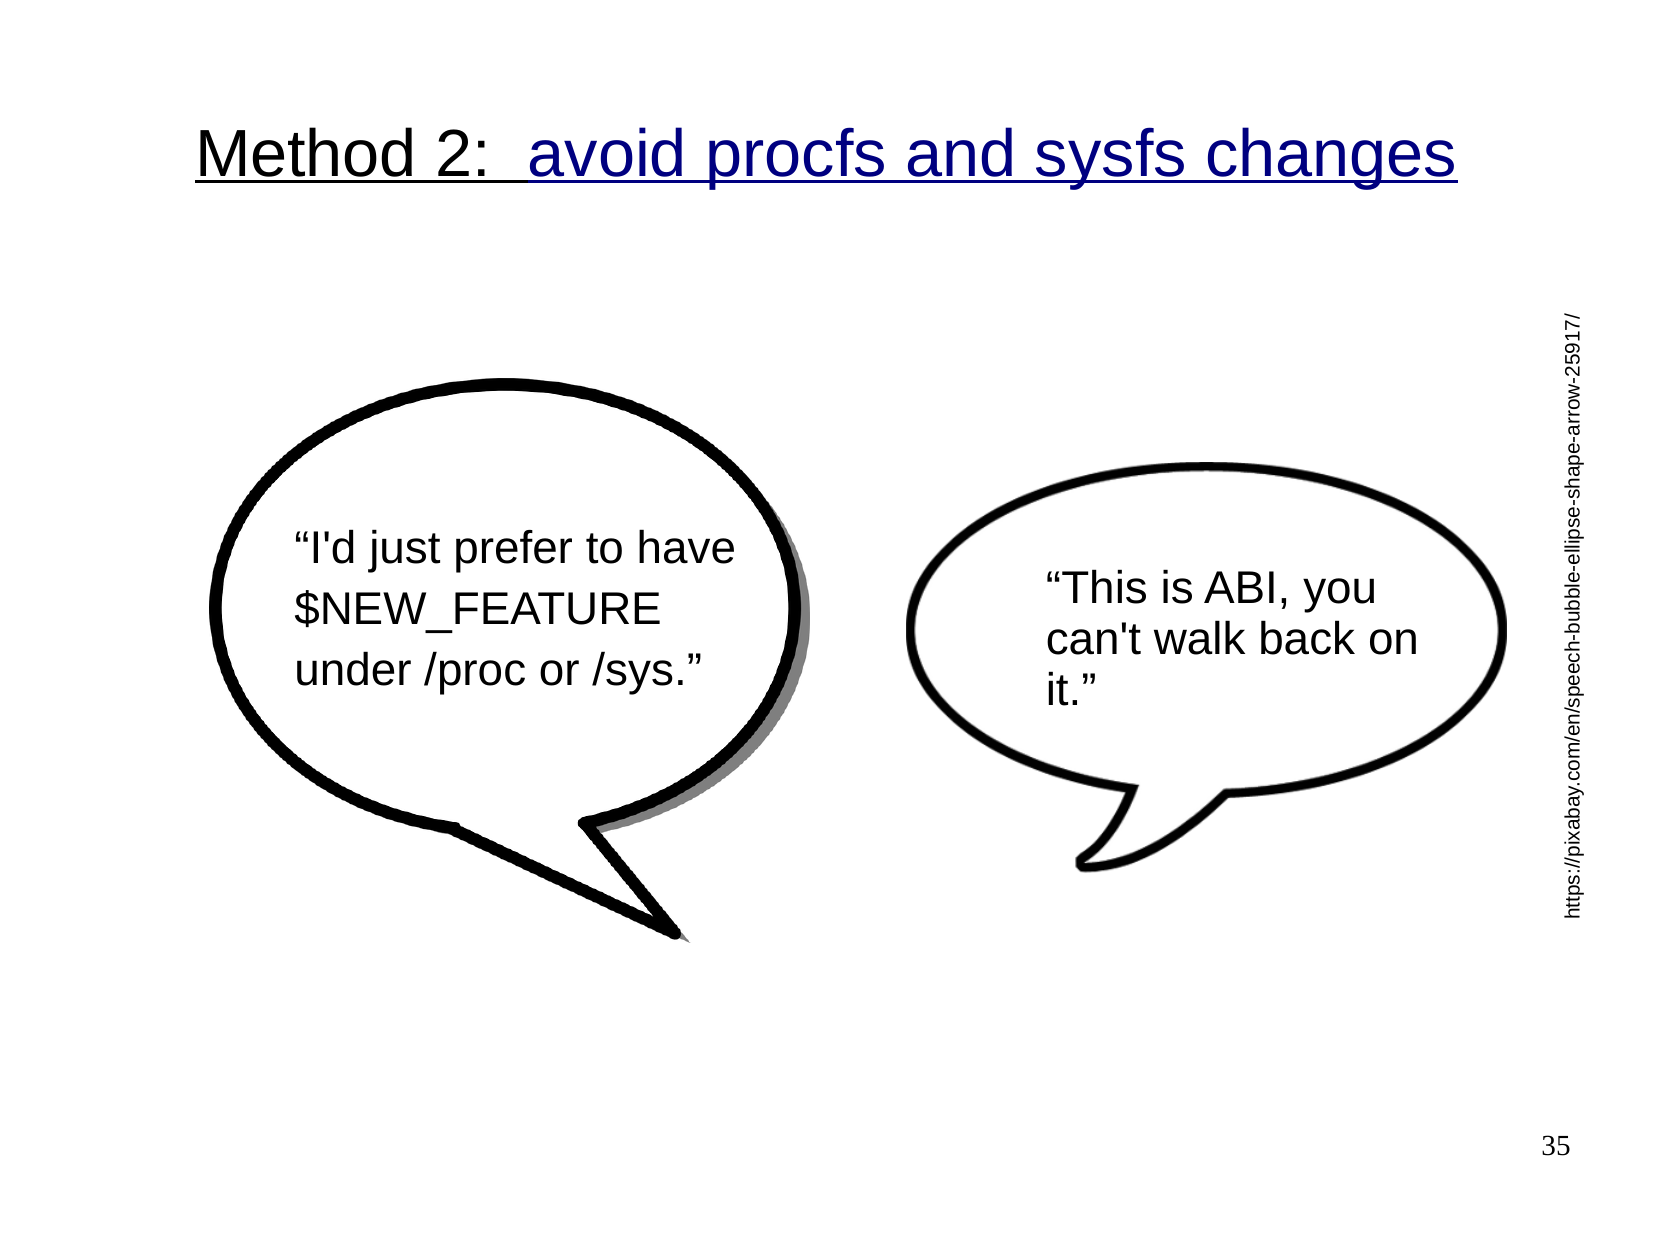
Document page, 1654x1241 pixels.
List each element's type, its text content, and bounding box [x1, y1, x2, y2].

text_box “This is ABI, you can't walk back on it.” [960, 554, 1447, 723]
picture [906, 462, 1507, 874]
title Method 2: avoid procfs and sysfs changes [82, 49, 1571, 257]
text_box https://pixabay.com/en/speech-bubble-ellipse-shape-arrow-25917/ [1553, 298, 1592, 935]
picture [209, 378, 810, 943]
text_box “I'd just prefer to have $NEW_FEATURE under /proc or /sys.” [208, 514, 785, 710]
